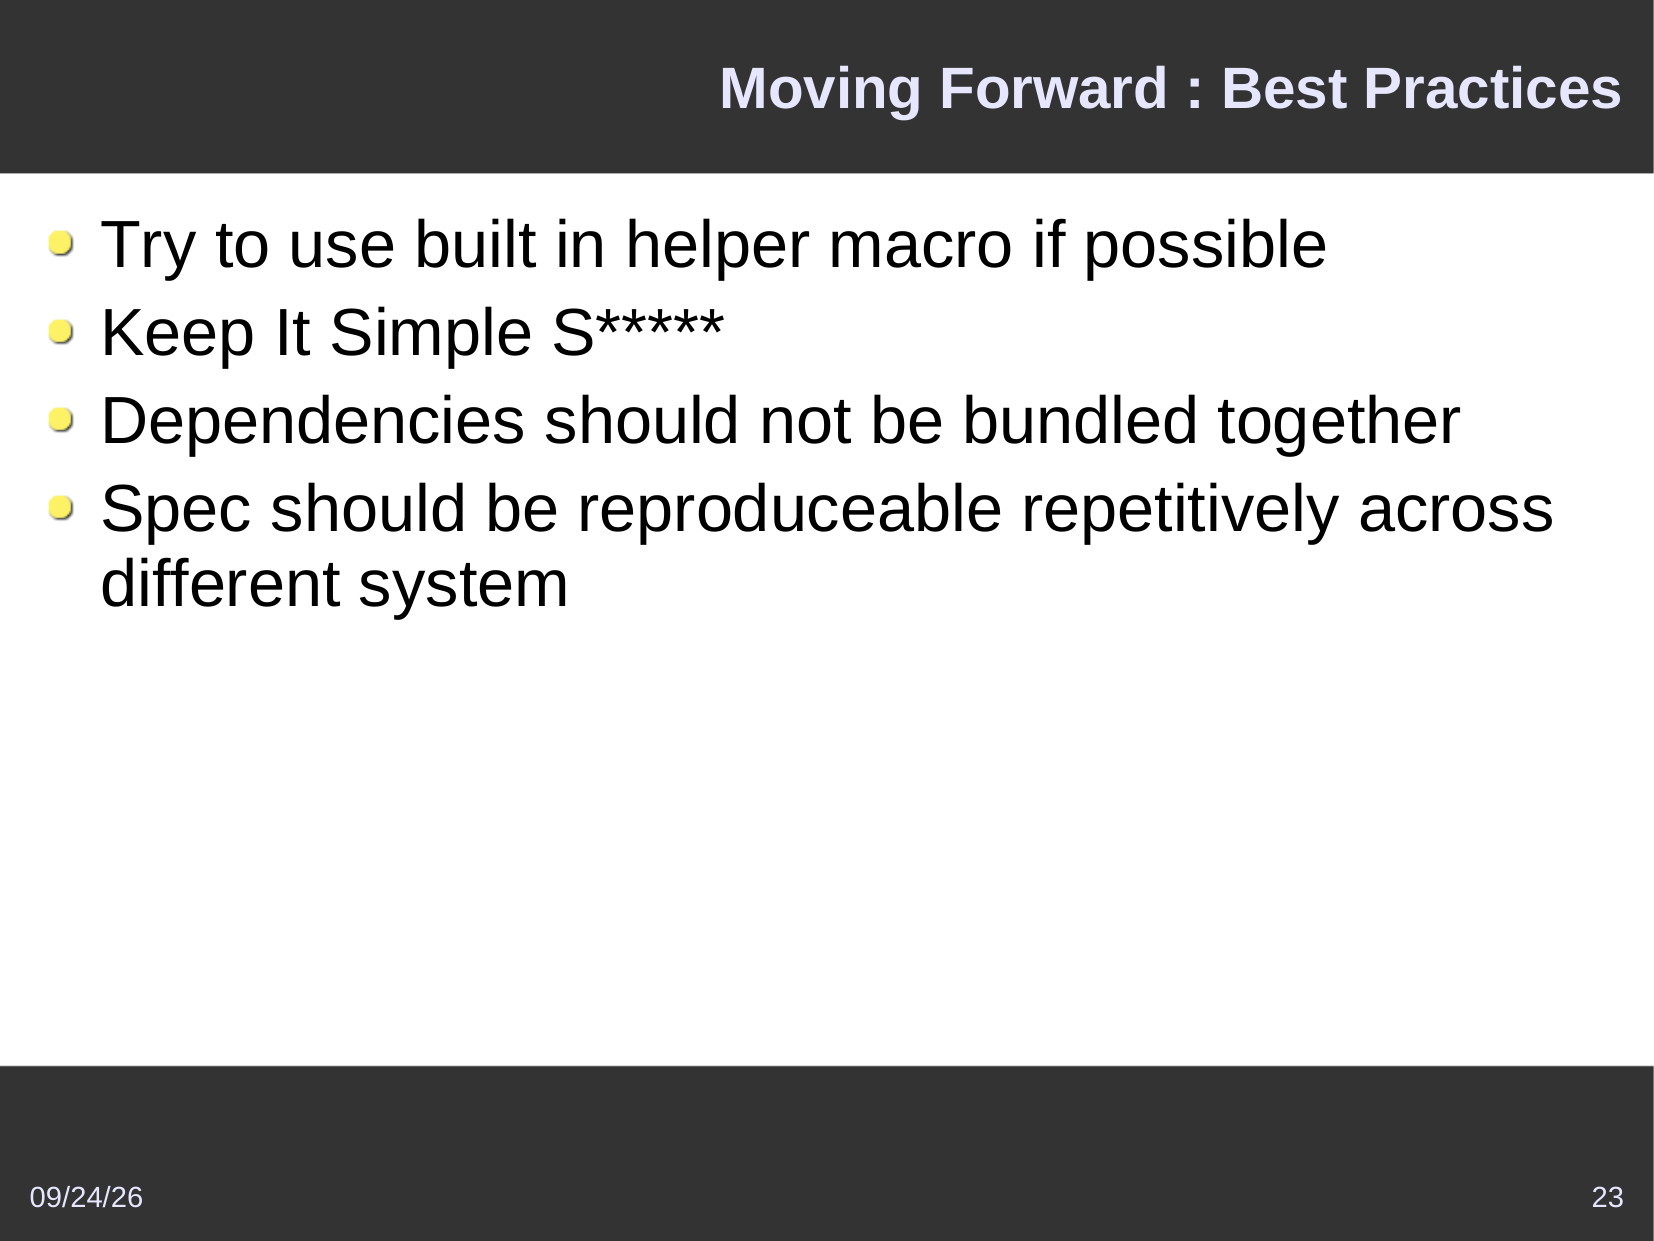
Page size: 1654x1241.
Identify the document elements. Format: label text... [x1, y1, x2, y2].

list Try to use built in helper macro if possible Keep It Simple S***** Dependencies should not be bundled together Spec should be reproduceable repetitively across different system [29, 206, 1625, 1019]
picture [0, 0, 1654, 1241]
title Moving Forward : Best Practices [29, 36, 1625, 141]
